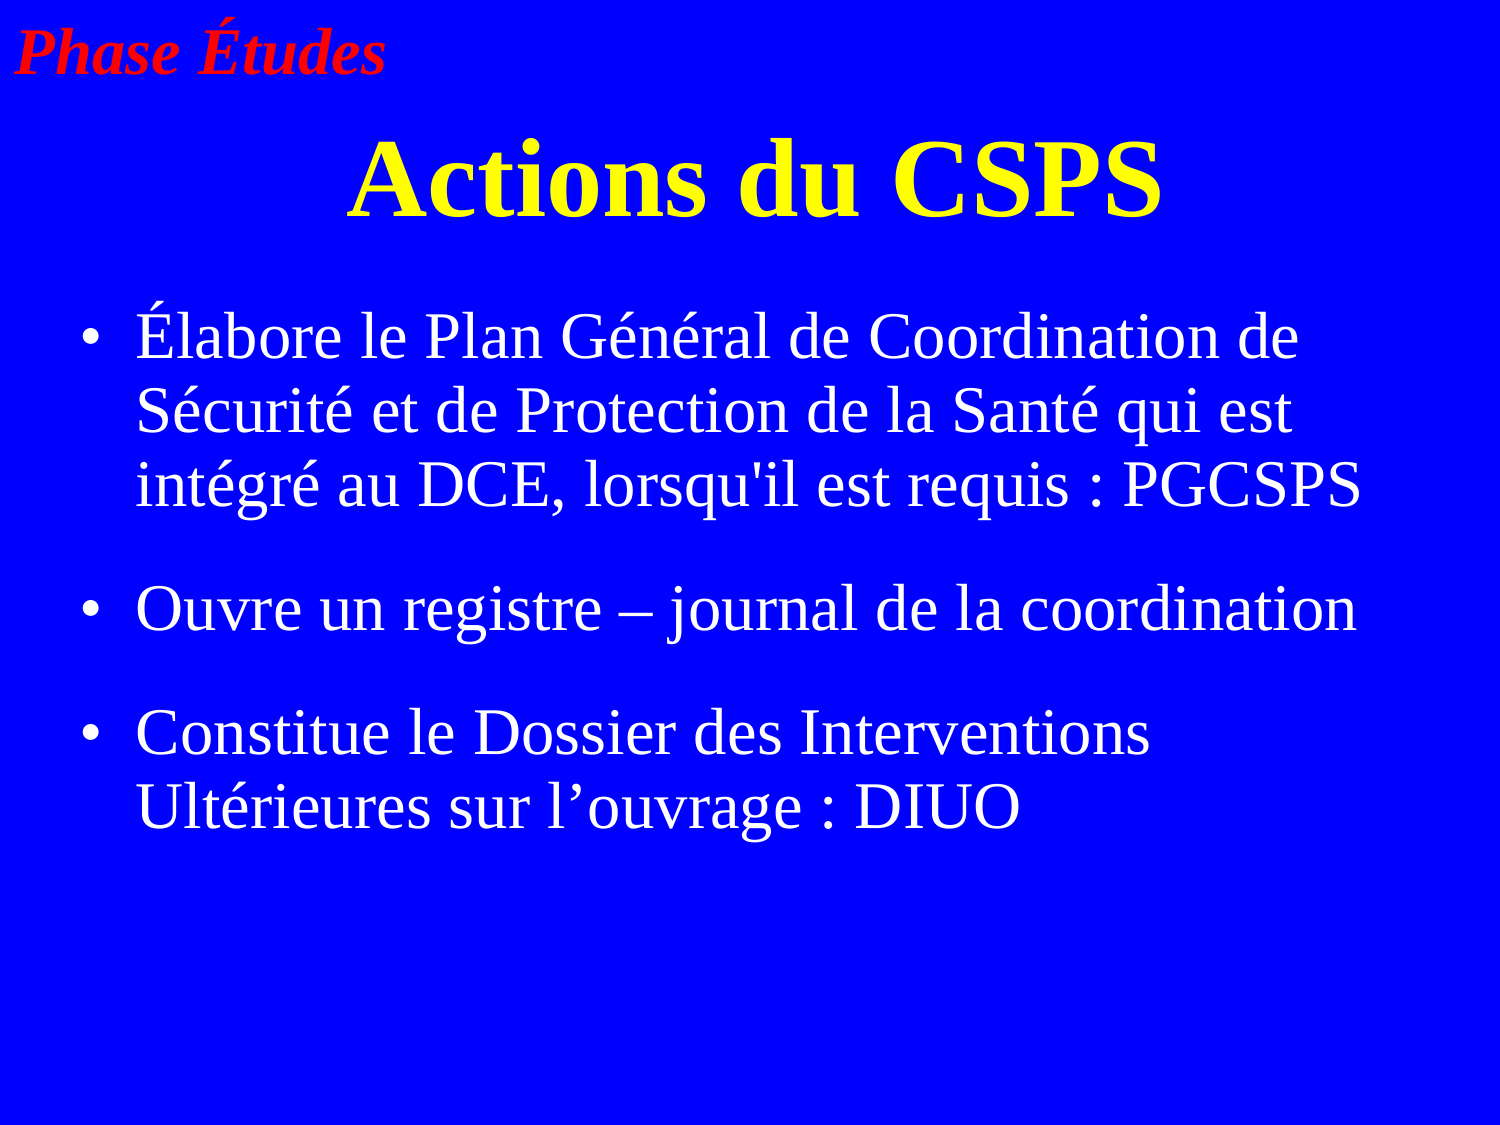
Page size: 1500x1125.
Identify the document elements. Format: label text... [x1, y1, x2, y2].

list Élabore le Plan Général de Coordination de Sécurité et de Protection de la Santé qui est intégré au DCE, lorsqu'il est requis : PGCSPS Ouvre un registre – journal de la coordination Constitue le Dossier des Interventions Ultérieures sur l’ouvrage : DIUO [64, 290, 1436, 953]
text_box Phase Études [0, 0, 1051, 96]
title Actions du CSPS [289, 90, 1223, 268]
